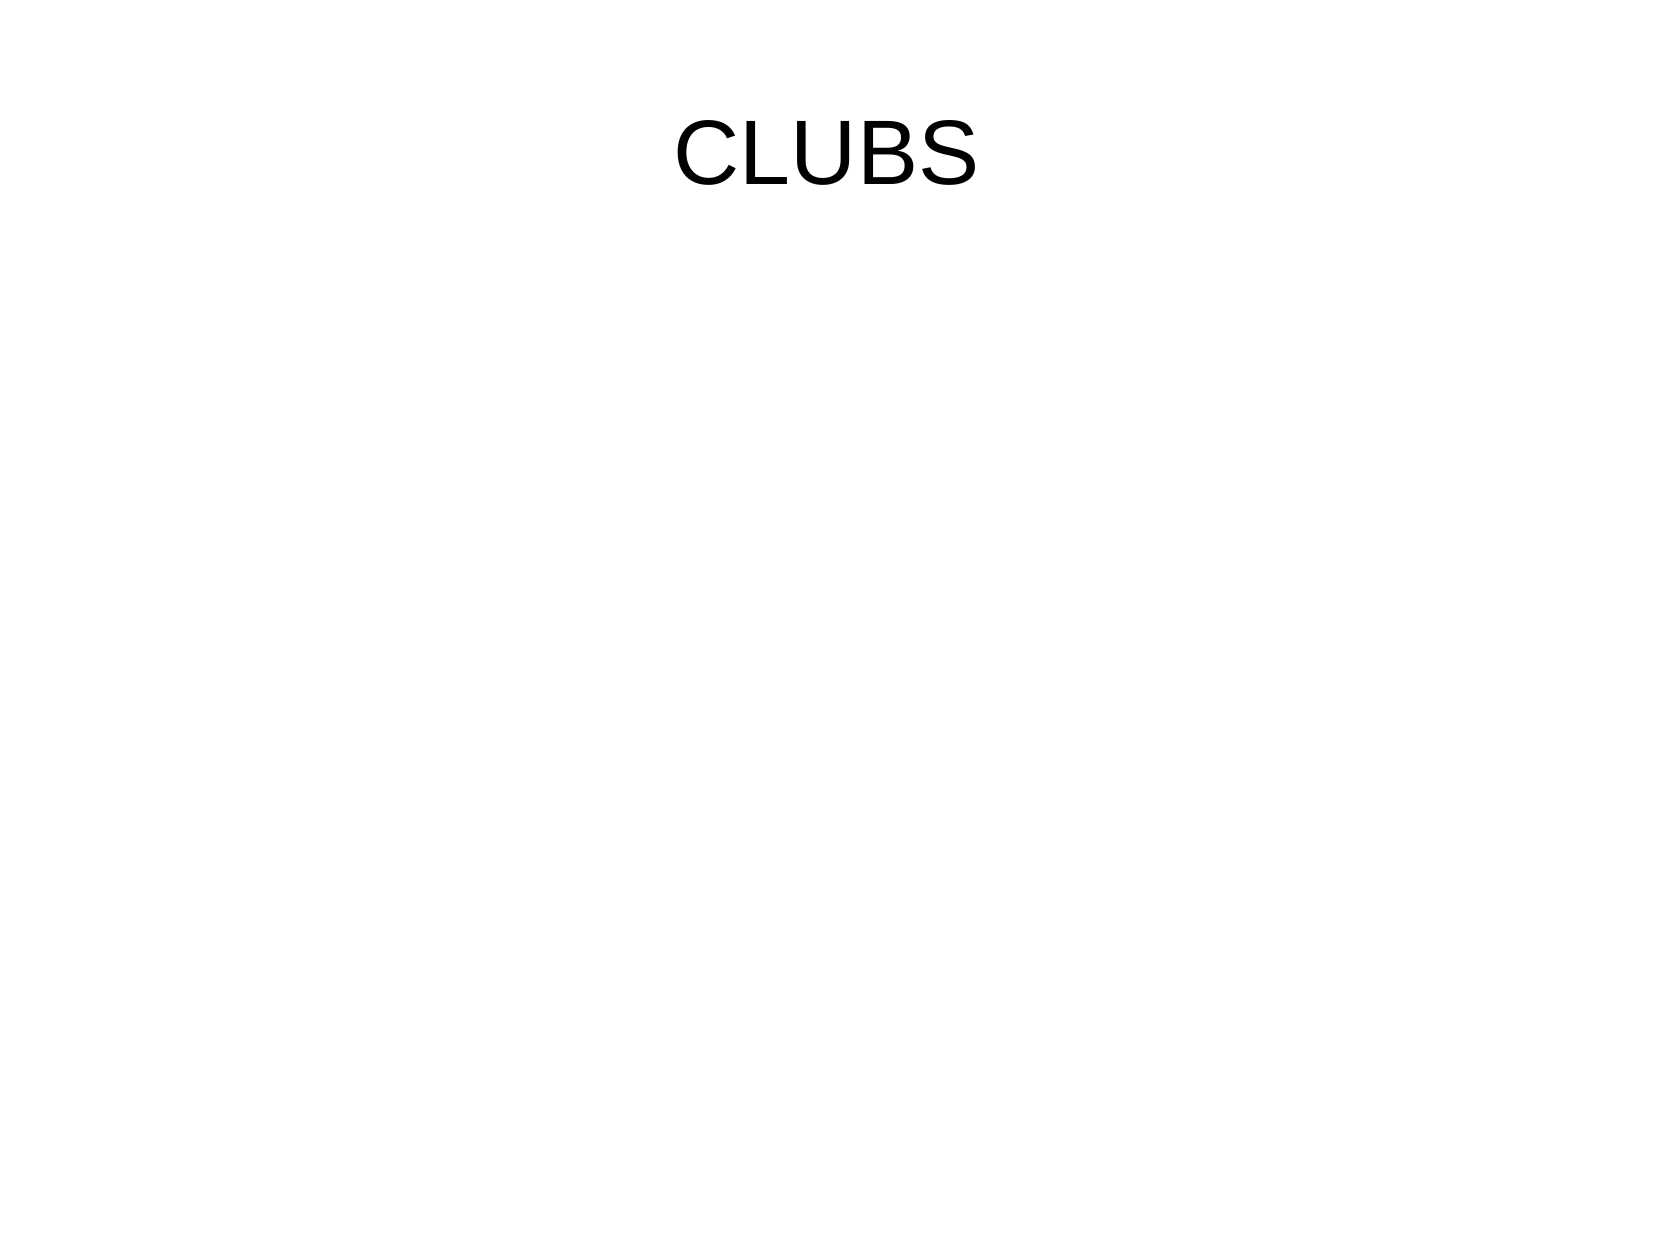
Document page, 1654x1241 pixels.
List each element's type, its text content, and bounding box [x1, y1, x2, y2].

title CLUBS [82, 49, 1571, 257]
